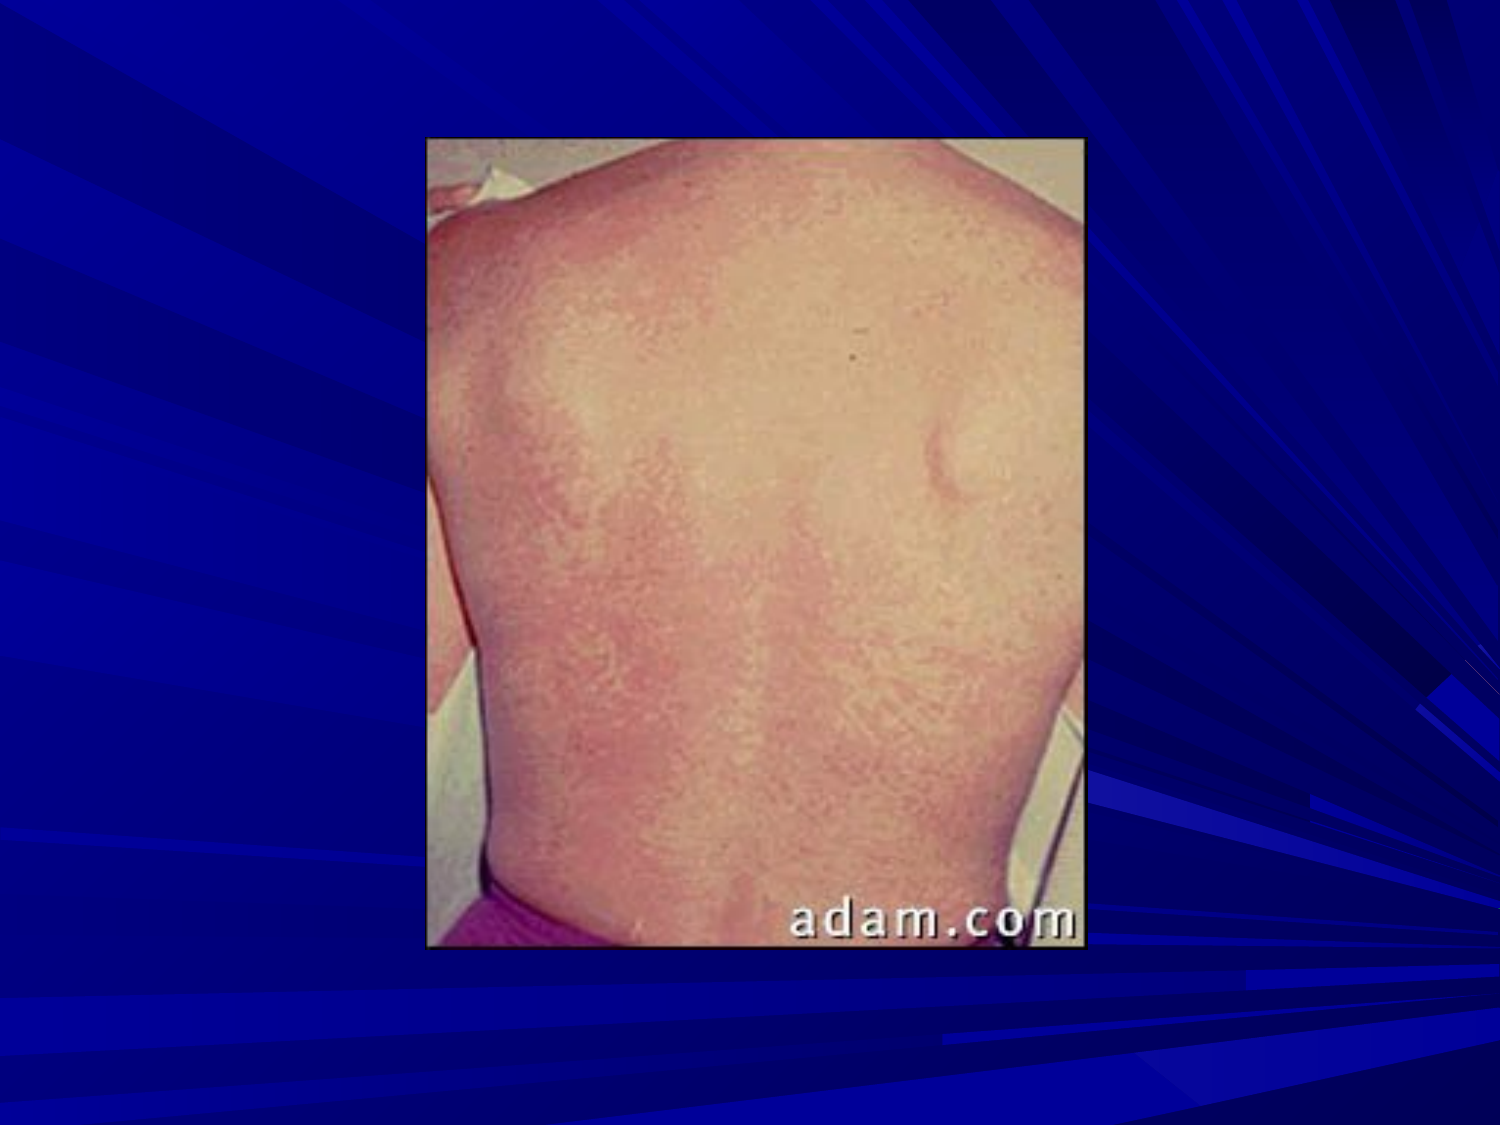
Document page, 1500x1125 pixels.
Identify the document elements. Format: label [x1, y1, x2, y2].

picture [425, 137, 1088, 951]
